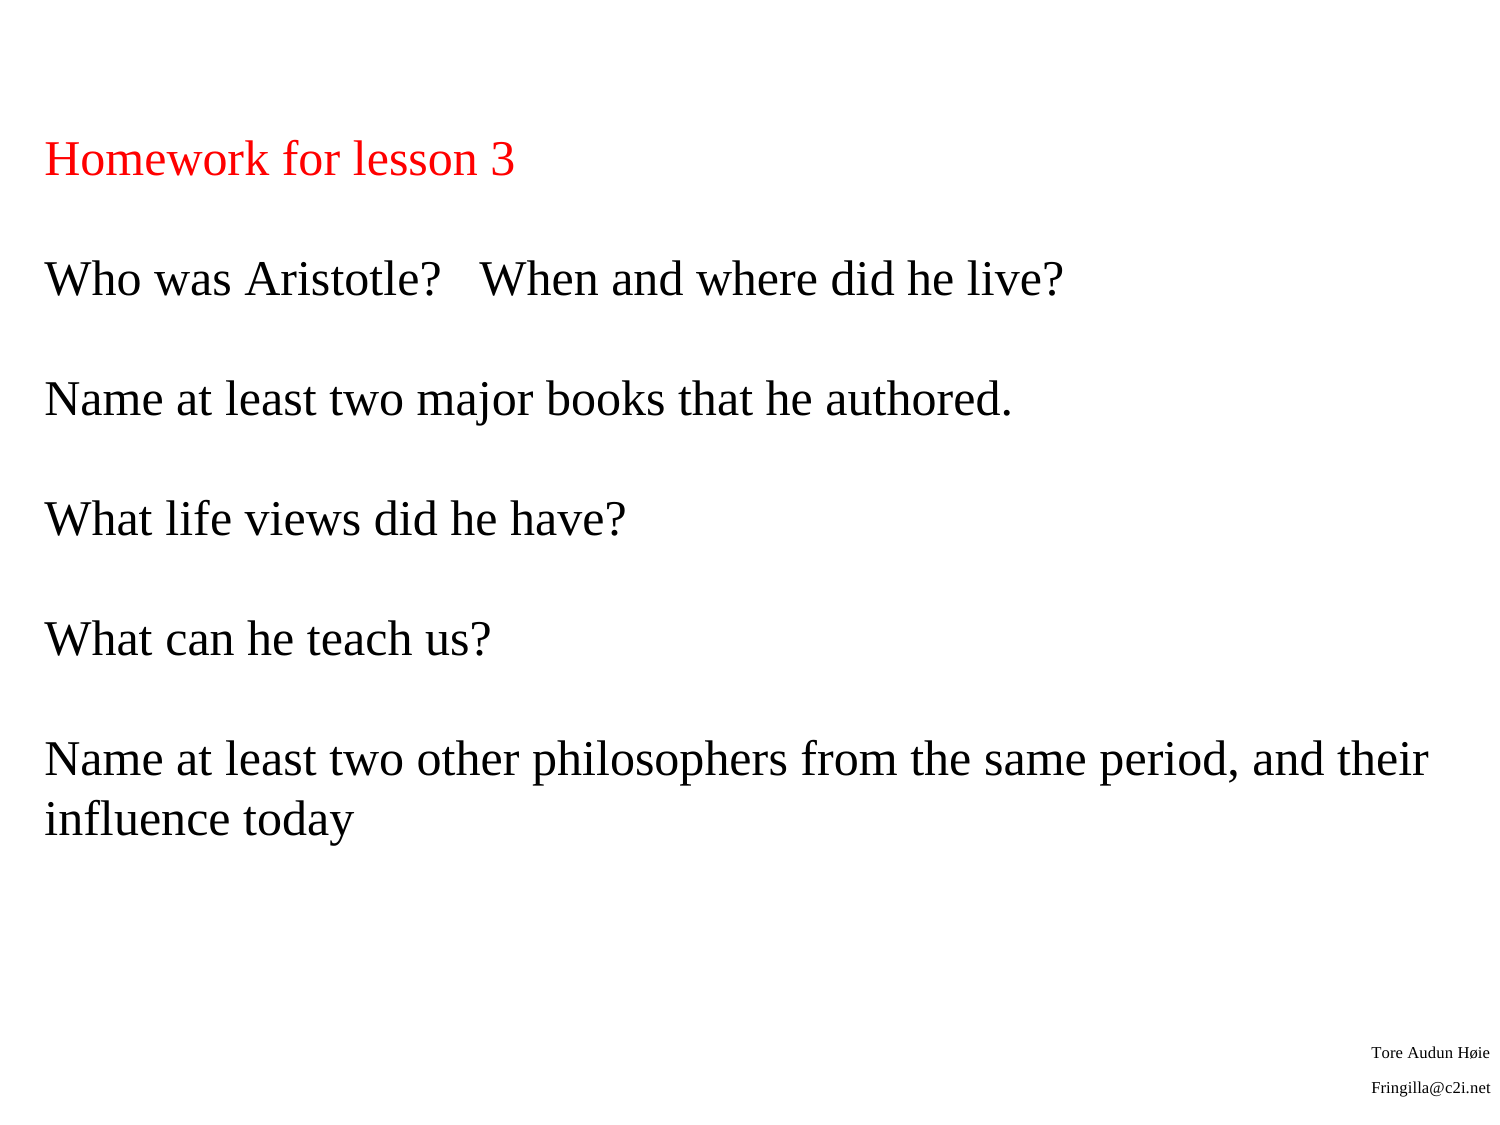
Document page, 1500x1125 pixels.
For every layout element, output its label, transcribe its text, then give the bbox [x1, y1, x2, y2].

text_box Tore Audun Høie Fringilla@c2i.net [1356, 1034, 1500, 1106]
text_box [501, 620, 532, 815]
text_box Homework for lesson 3 Who was Aristotle? When and where did he live? Name at least two major books that he authored. What life views did he have? What can he teach us? Name at least two other philosophers from the same period, and their influence today [29, 118, 1477, 973]
